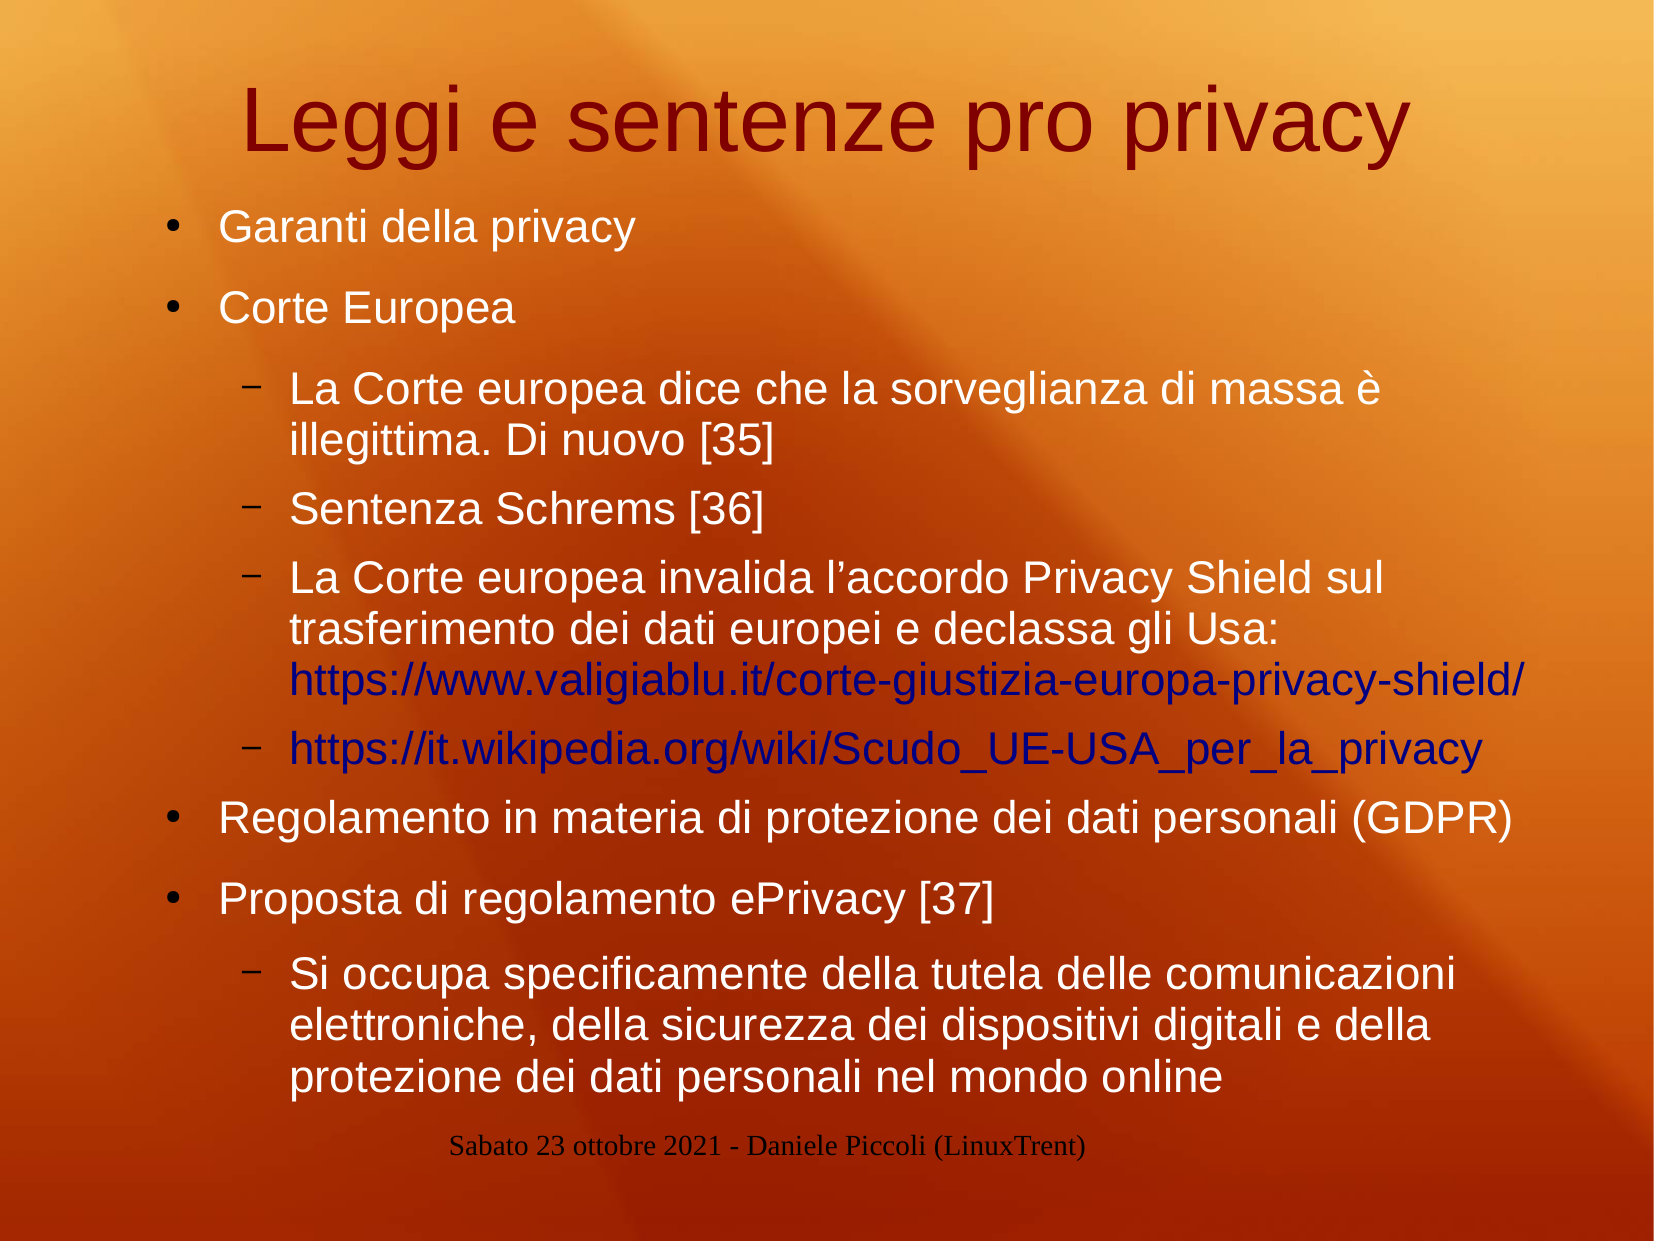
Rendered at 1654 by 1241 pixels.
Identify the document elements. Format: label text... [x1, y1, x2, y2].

picture [0, 0, 1654, 1241]
list Garanti della privacy Corte Europea La Corte europea dice che la sorveglianza di massa è illegittima. Di nuovo [35] Sentenza Schrems [36] La Corte europea invalida l’accordo Privacy Shield sul trasferimento dei dati europei e declassa gli Usa: https://www.valigiablu.it/corte-giustizia-europa-privacy-shield/ https://it.wikipedia.org/wiki/Scudo_UE-USA_per_la_privacy Regolamento in materia di protezione dei dati personali (GDPR) Proposta di regolamento ePrivacy [37] Si occupa specificamente della tutela delle comunicazioni elettroniche, della sicurezza dei dispositivi digitali e della protezione dei dati personali nel mondo online [76, 201, 1565, 1195]
title Leggi e sentenze pro privacy [82, 49, 1571, 189]
